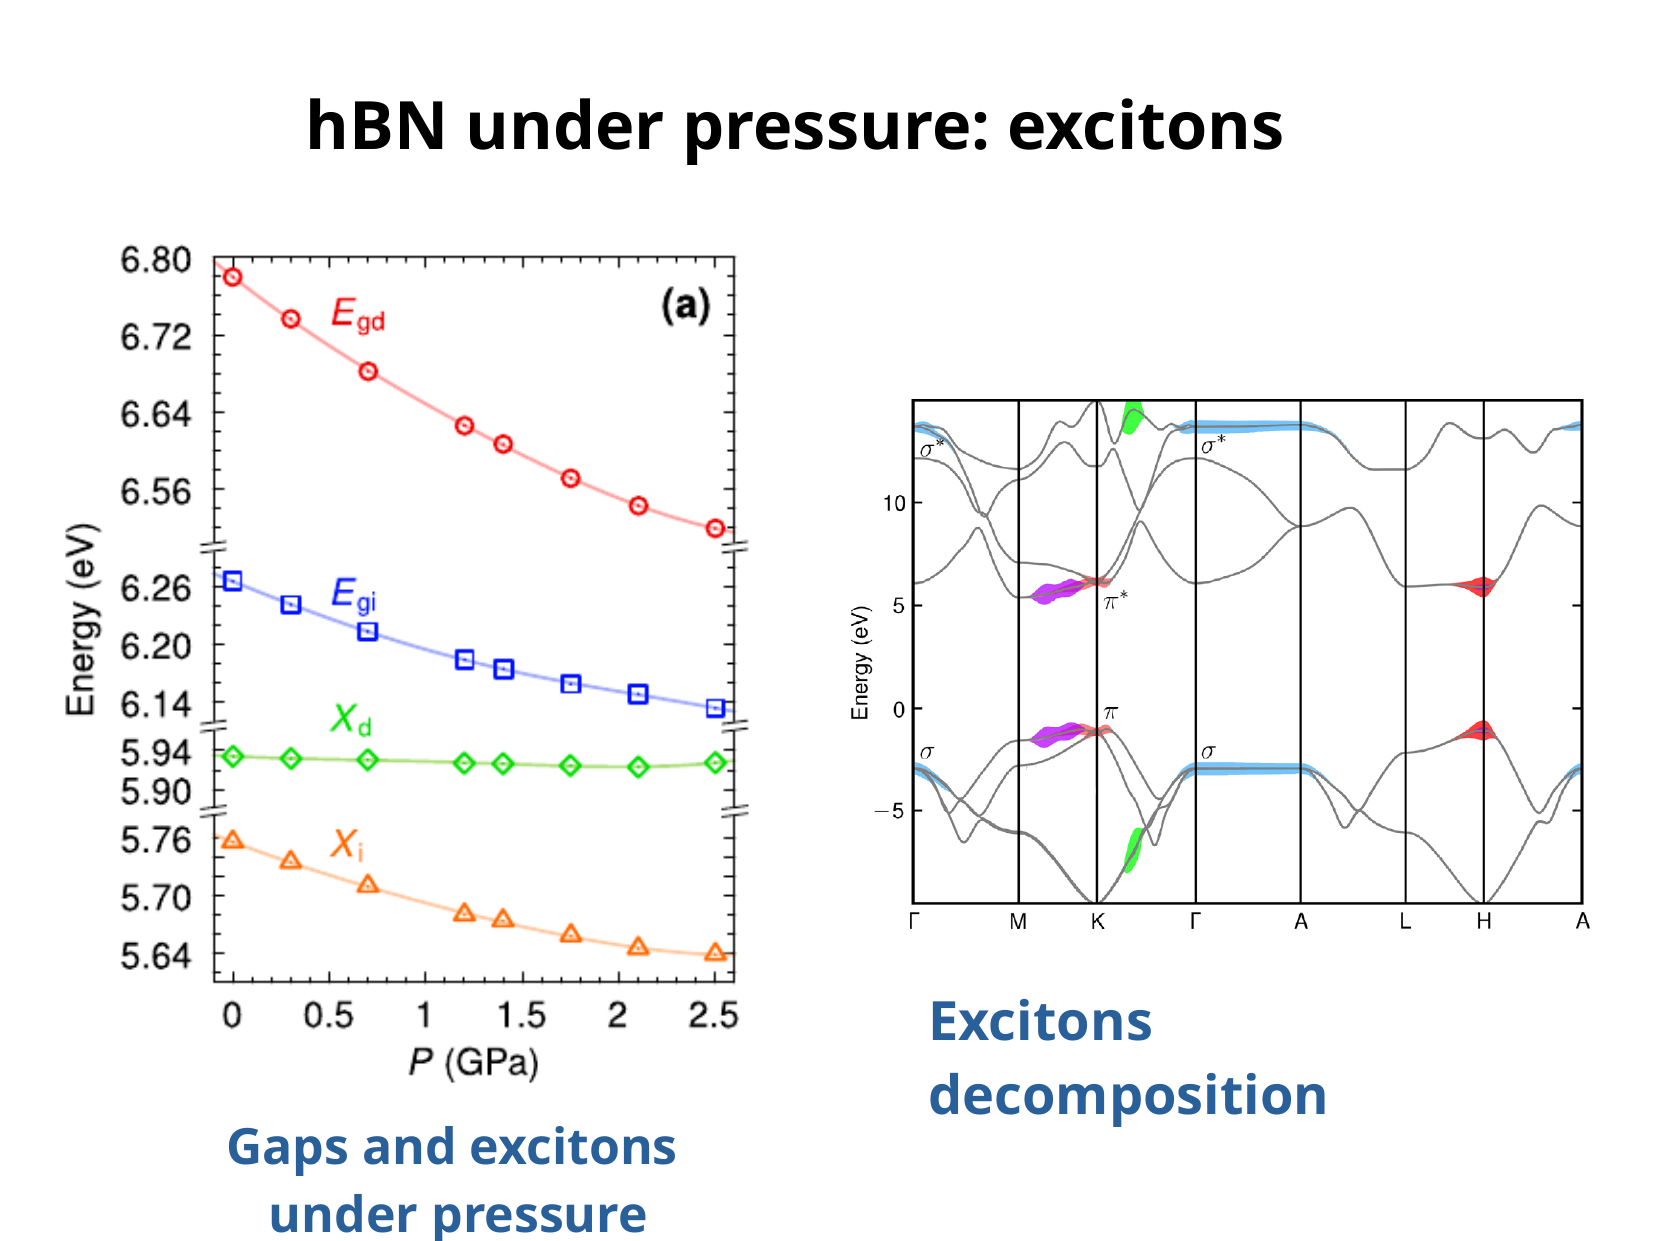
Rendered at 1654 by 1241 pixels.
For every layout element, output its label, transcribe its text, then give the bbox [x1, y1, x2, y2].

picture [20, 218, 816, 1108]
title hBN under pressure: excitons [60, 30, 1549, 217]
text_box Gaps and excitons under pressure [181, 1103, 736, 1219]
text_box Excitons decomposition [913, 975, 1572, 1066]
picture [840, 389, 1609, 946]
